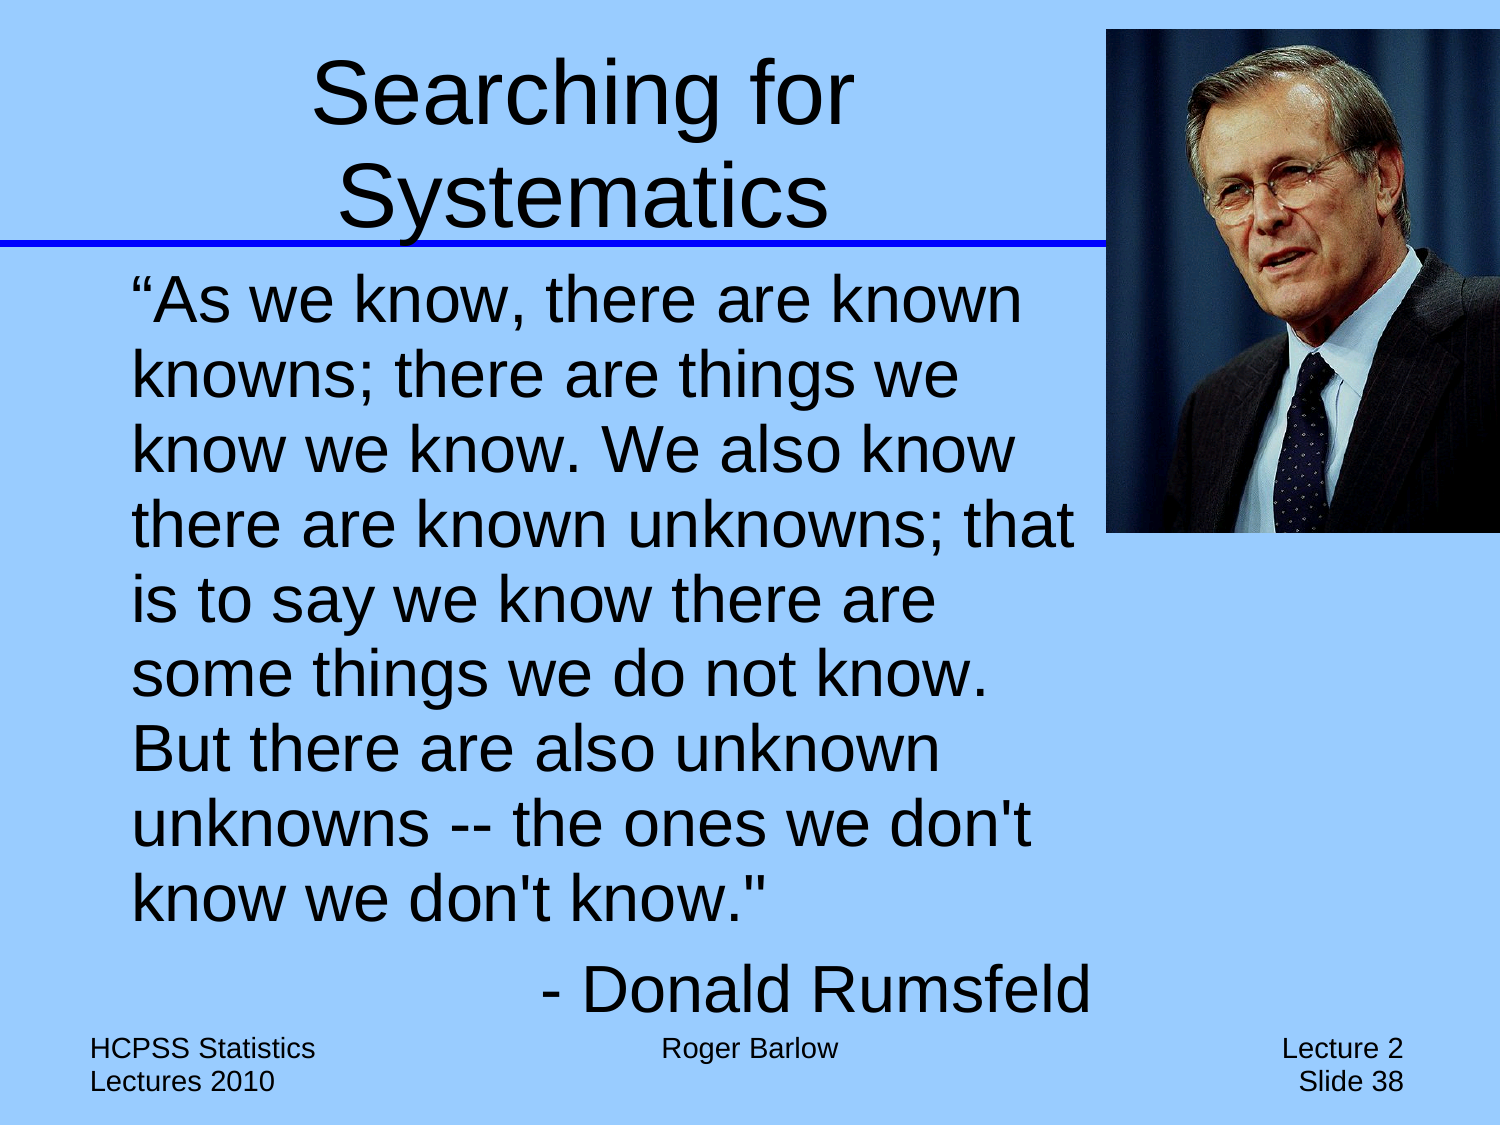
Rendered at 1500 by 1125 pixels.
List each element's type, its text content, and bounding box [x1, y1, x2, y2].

text_box [628, 516, 889, 616]
title Searching for Systematics [75, 41, 1093, 247]
picture [1106, 29, 1500, 533]
list “As we know, there are known knowns; there are things we know we know. We also know there are known unknowns; that is to say we know there are some things we do not know. But there are also unknown unknowns -- the ones we don't know we don't know." - Donald Rumsfeld [75, 262, 1093, 1027]
